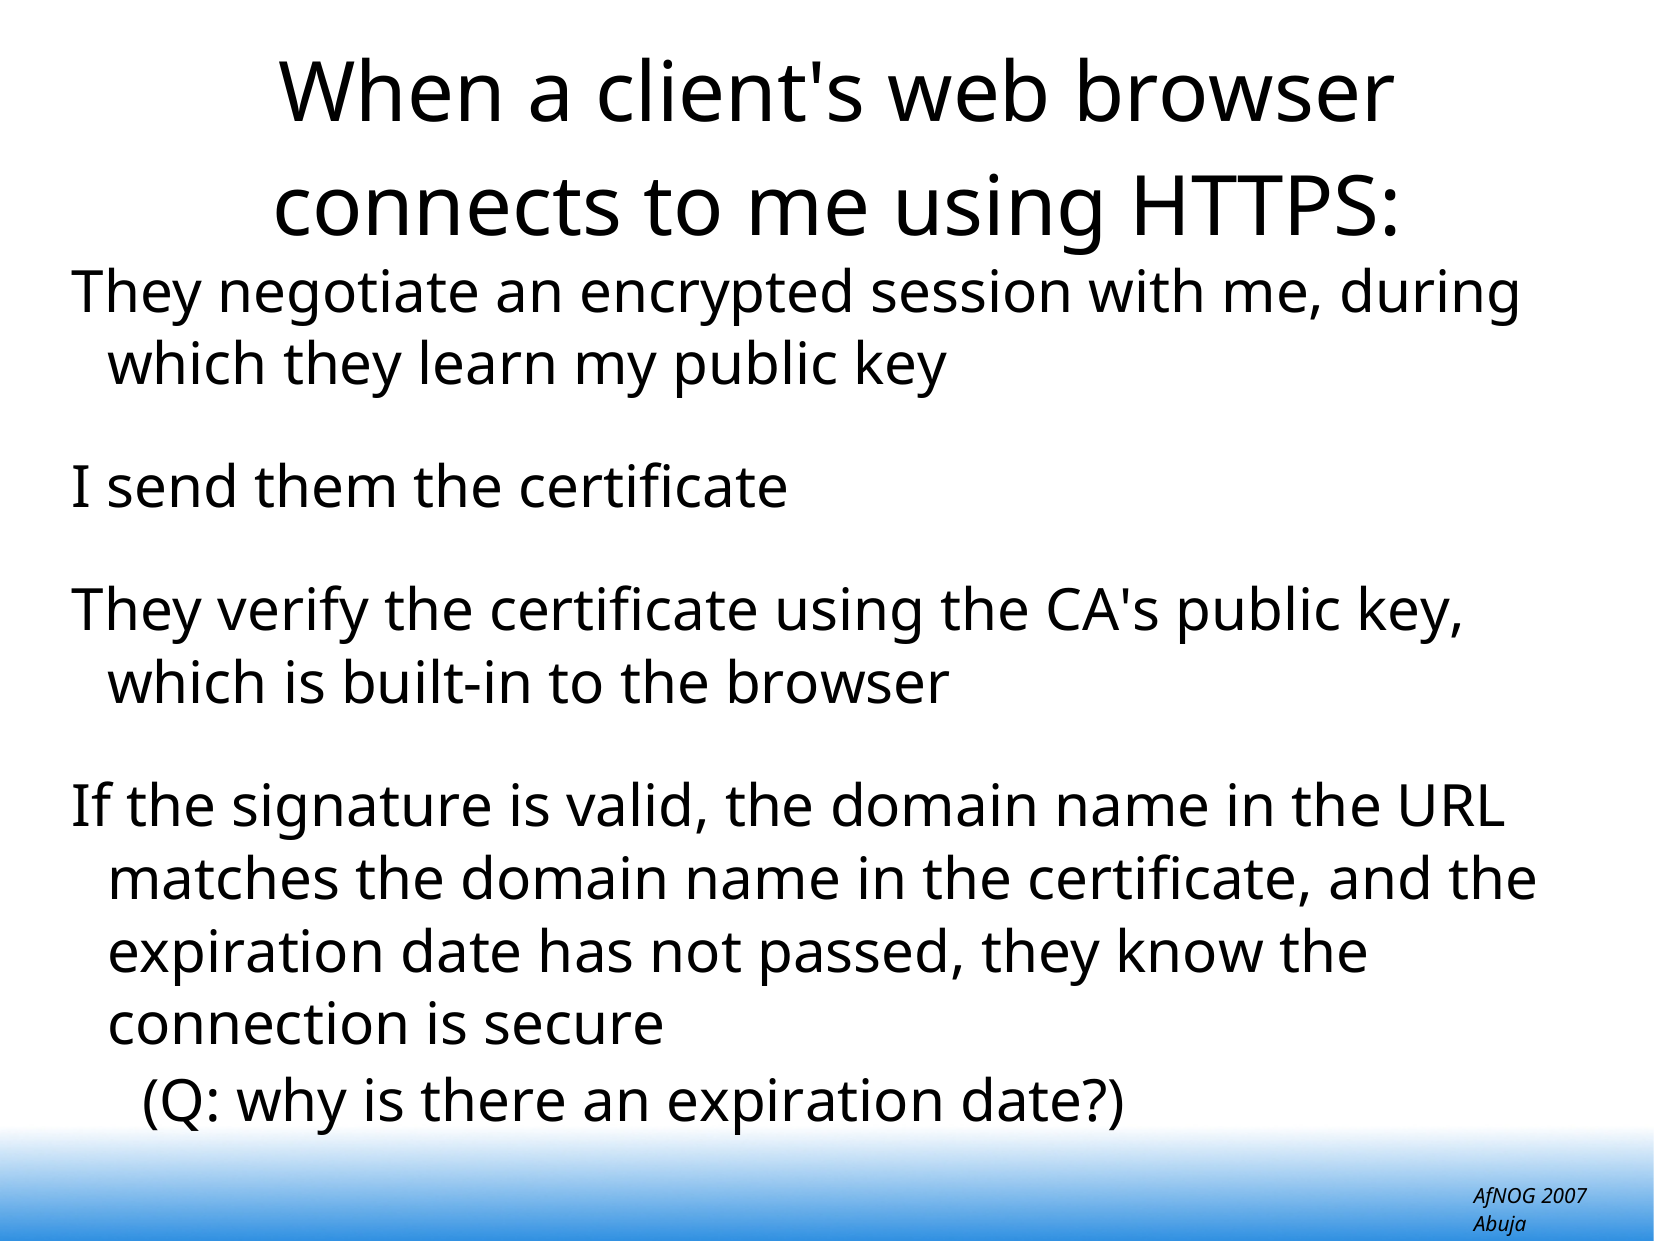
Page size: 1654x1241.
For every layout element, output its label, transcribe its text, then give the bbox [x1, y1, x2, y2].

picture [0, 1124, 1654, 1241]
title When a client's web browser connects to me using HTTPS: [199, 32, 1476, 233]
list They negotiate an encrypted session with me, during which they learn my public key I send them the certificate They verify the certificate using the CA's public key, which is built-in to the browser If the signature is valid, the domain name in the URL matches the domain name in the certificate, and the expiration date has not passed, they know the connection is secure (Q: why is there an expiration date?) [36, 253, 1613, 1132]
